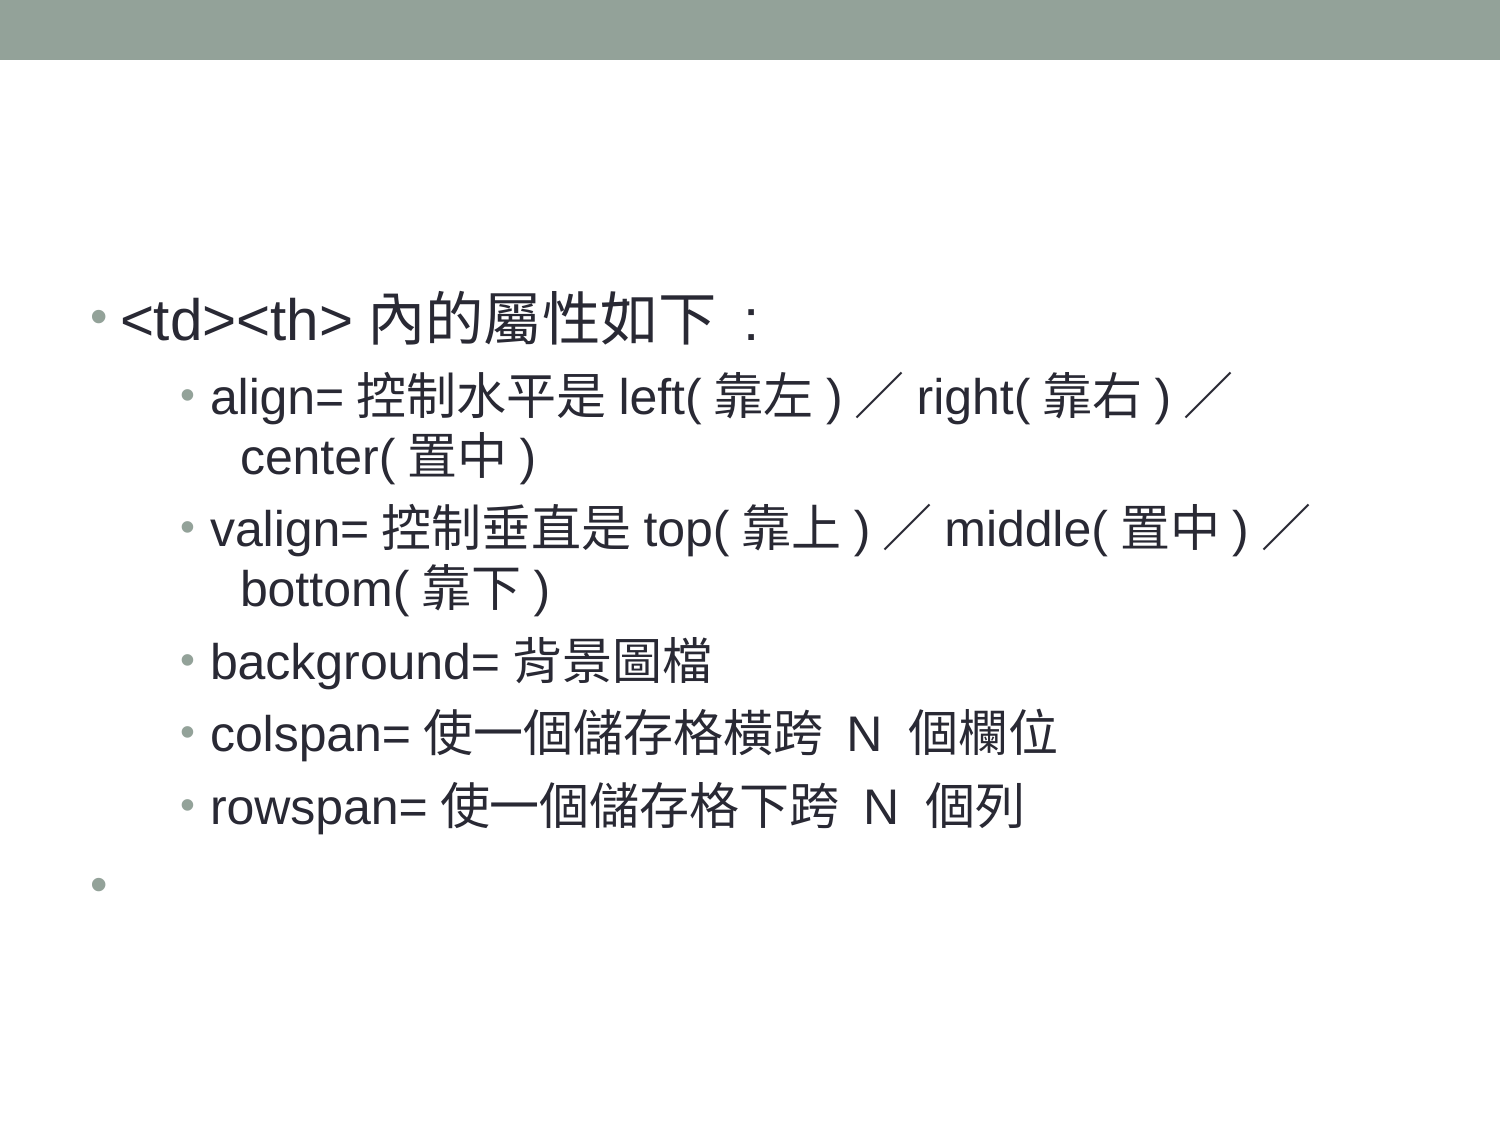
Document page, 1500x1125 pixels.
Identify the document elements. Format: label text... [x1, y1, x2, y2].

list <td><th>內的屬性如下 : align=控制水平是left(靠左)／right(靠右)／center(置中) valign=控制垂直是top(靠上)／middle(置中)／bottom(靠下) background=背景圖檔 colspan=使一個儲存格橫跨 N 個欄位 rowspan=使一個儲存格下跨 N 個列 [75, 274, 1424, 1049]
